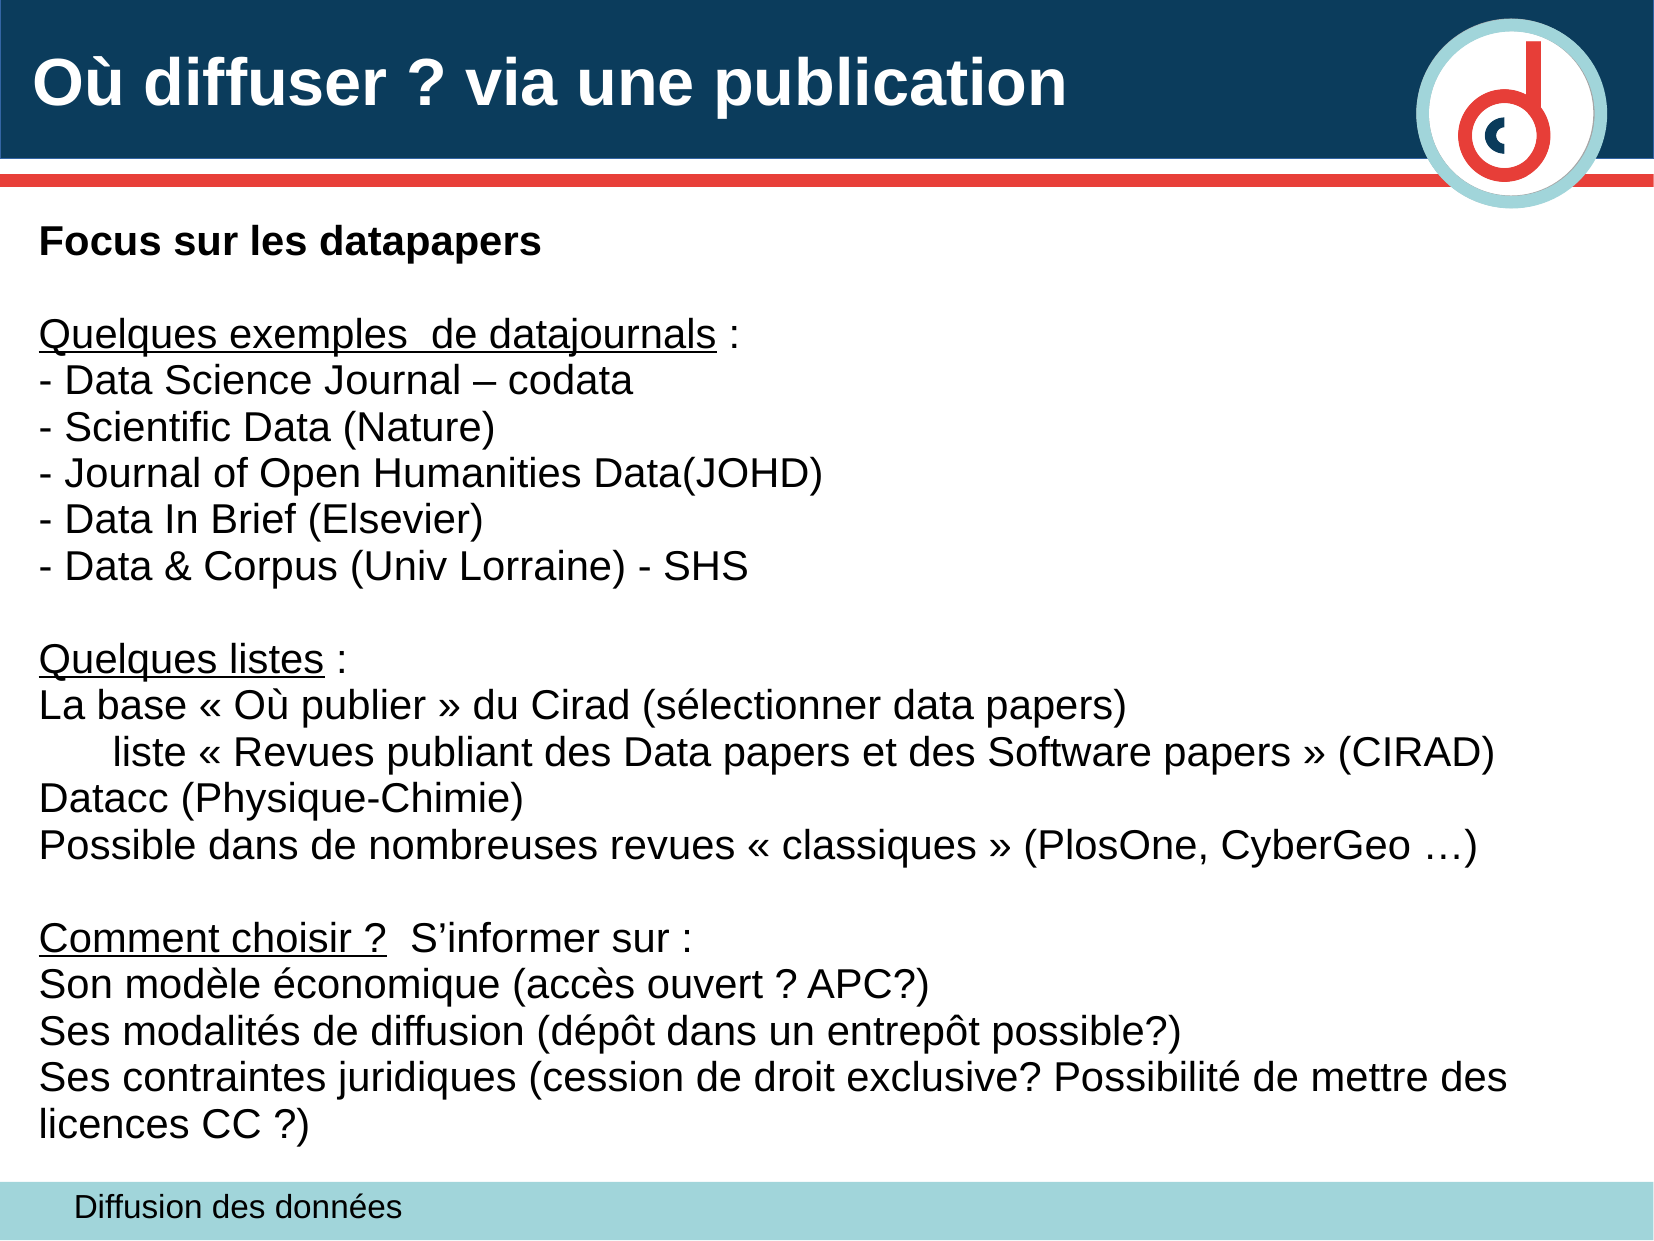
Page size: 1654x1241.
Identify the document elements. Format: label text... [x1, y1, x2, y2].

title Où diffuser ? via une publication [17, 11, 1412, 159]
text_box Diffusion des données [59, 1181, 418, 1234]
text_box Focus sur les datapapers Quelques exemples de datajournals : - Data Science Journal – codata - Scientific Data (Nature) - Journal of Open Humanities Data(JOHD) - Data In Brief (Elsevier) - Data & Corpus (Univ Lorraine) - SHS Quelques listes : La base « Où publier » du Cirad (sélectionner data papers) liste « Revues publiant des Data papers et des Software papers » (CIRAD) Datacc (Physique-Chimie) Possible dans de nombreuses revues « classiques » (PlosOne, CyberGeo …) Comment choisir ? S’informer sur : Son modèle économique (accès ouvert ? APC?) Ses modalités de diffusion (dépôt dans un entrepôt possible?) Ses contraintes juridiques (cession de droit exclusive? Possibilité de mettre des licences CC ?) [24, 210, 1587, 1201]
